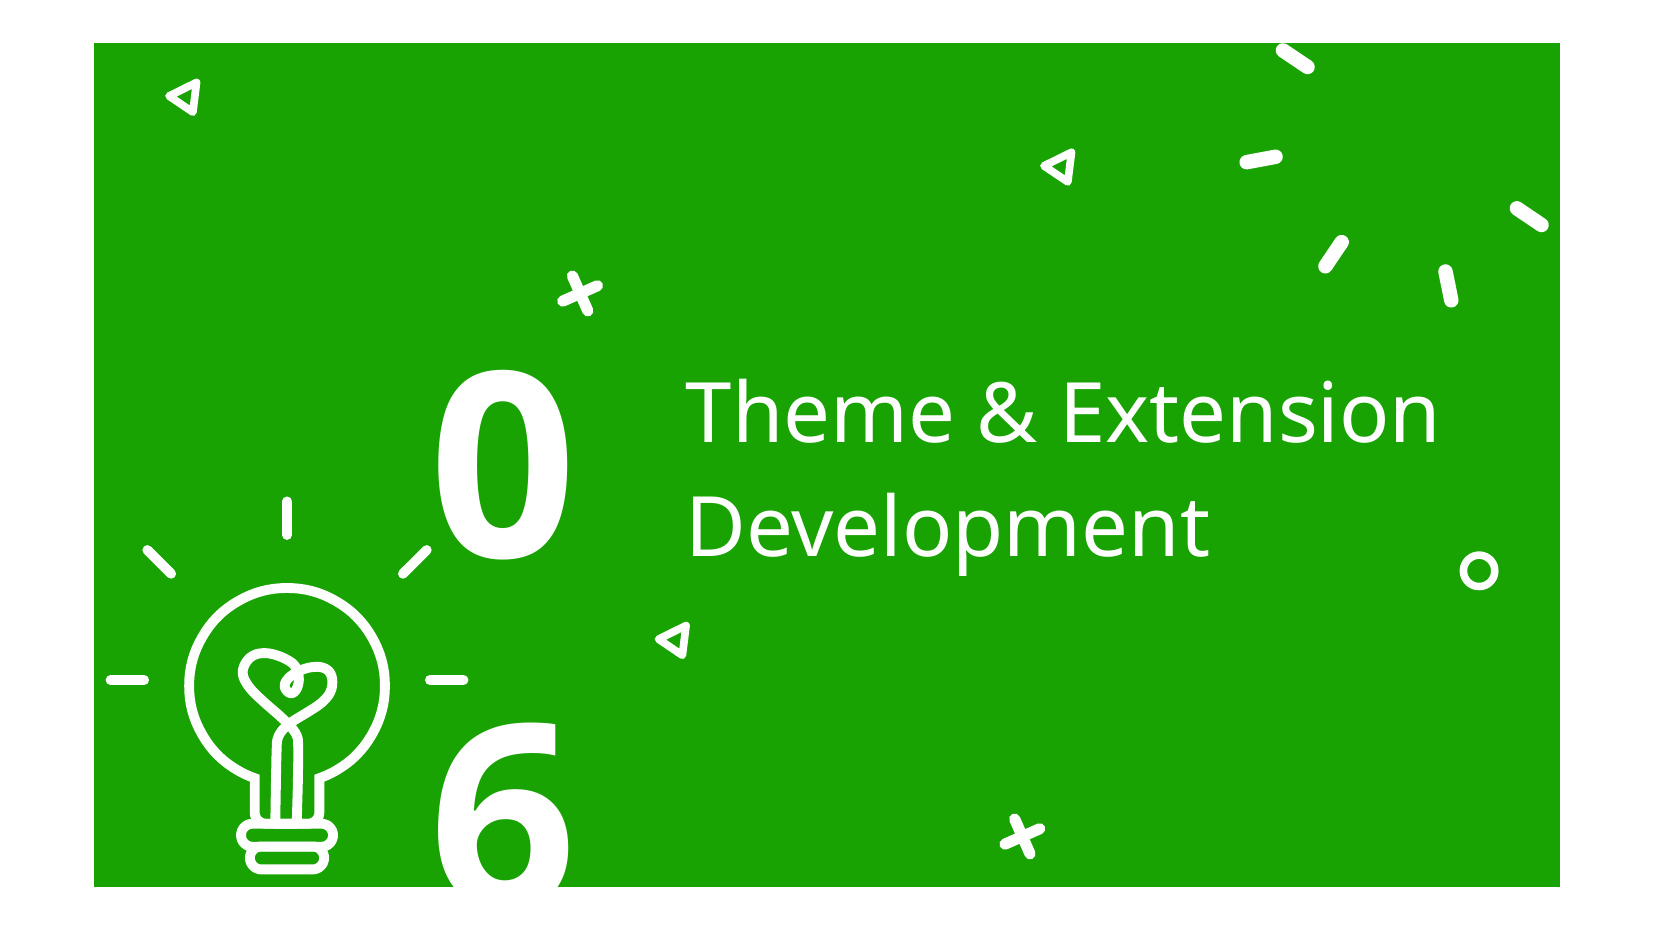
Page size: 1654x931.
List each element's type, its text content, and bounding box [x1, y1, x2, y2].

text_box [0, 0, 1654, 931]
title Theme & Extension Development [698, 353, 1490, 581]
text_box 06 [414, 274, 698, 641]
